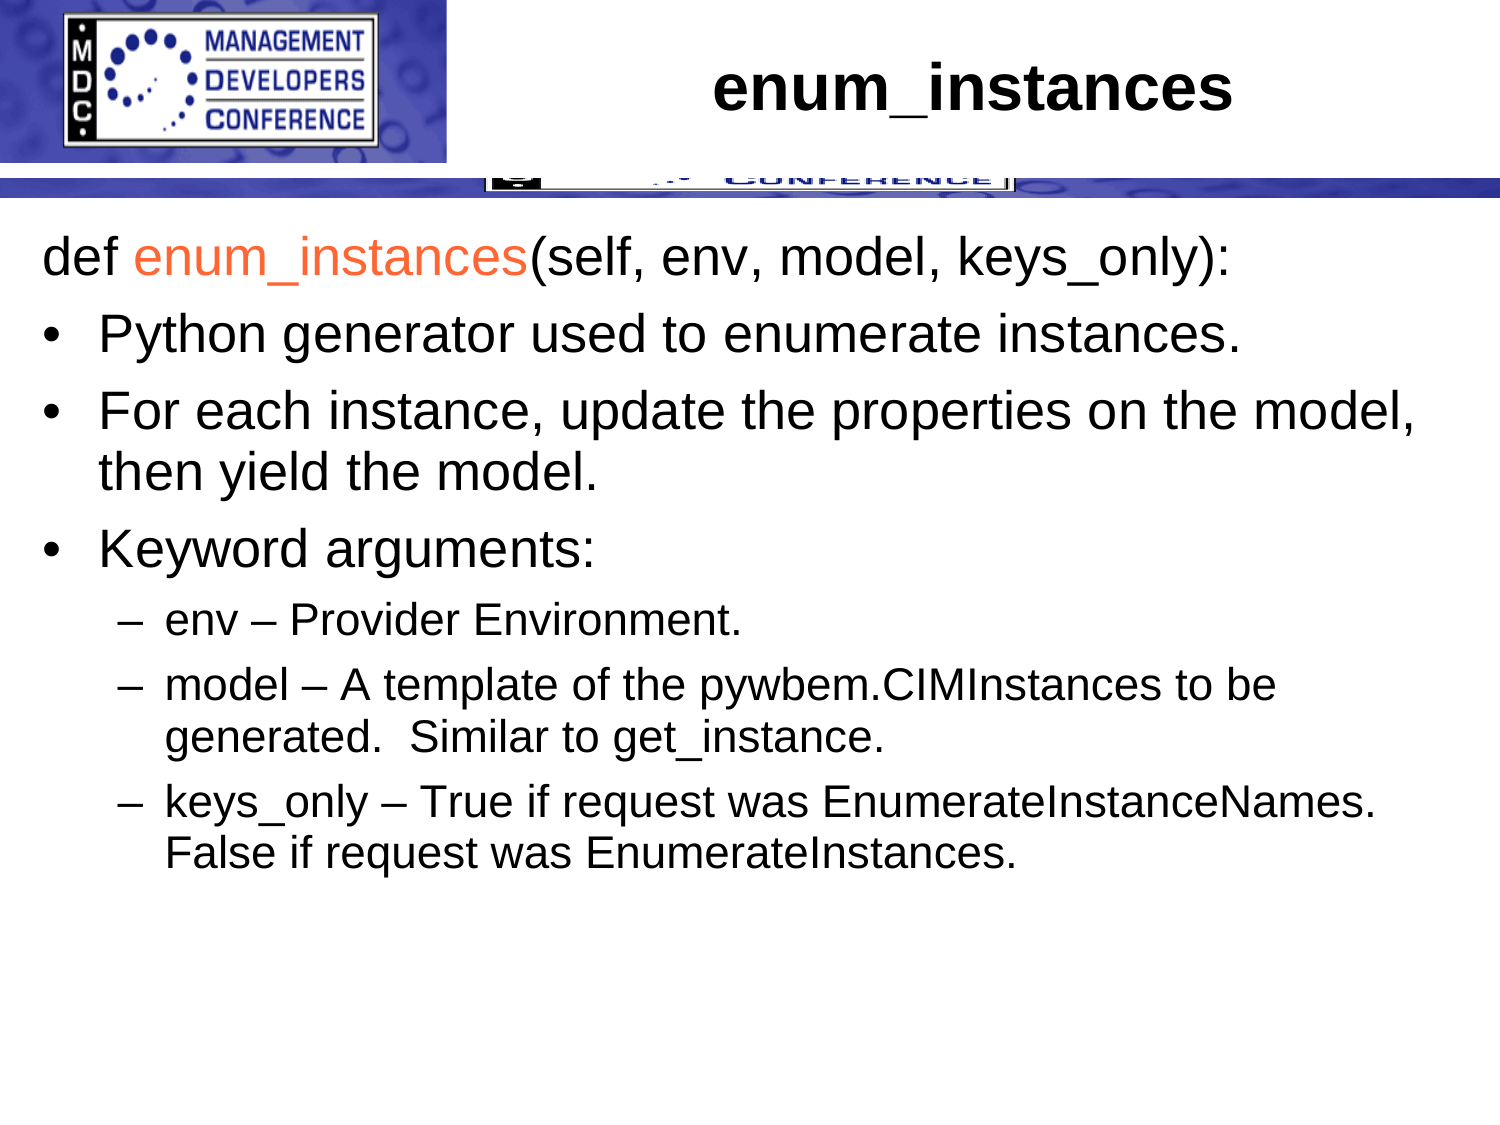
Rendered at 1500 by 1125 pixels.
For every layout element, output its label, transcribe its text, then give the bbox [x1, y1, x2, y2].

picture [0, 0, 447, 163]
title enum_instances [447, 0, 1500, 176]
list def enum_instances(self, env, model, keys_only): Python generator used to enumerate instances. For each instance, update the properties on the model, then yield the model. Keyword arguments: env – Provider Environment. model – A template of the pywbem.CIMInstances to be generated. Similar to get_instance. keys_only – True if request was EnumerateInstanceNames. False if request was EnumerateInstances. [42, 226, 1433, 969]
picture [0, 178, 1500, 198]
